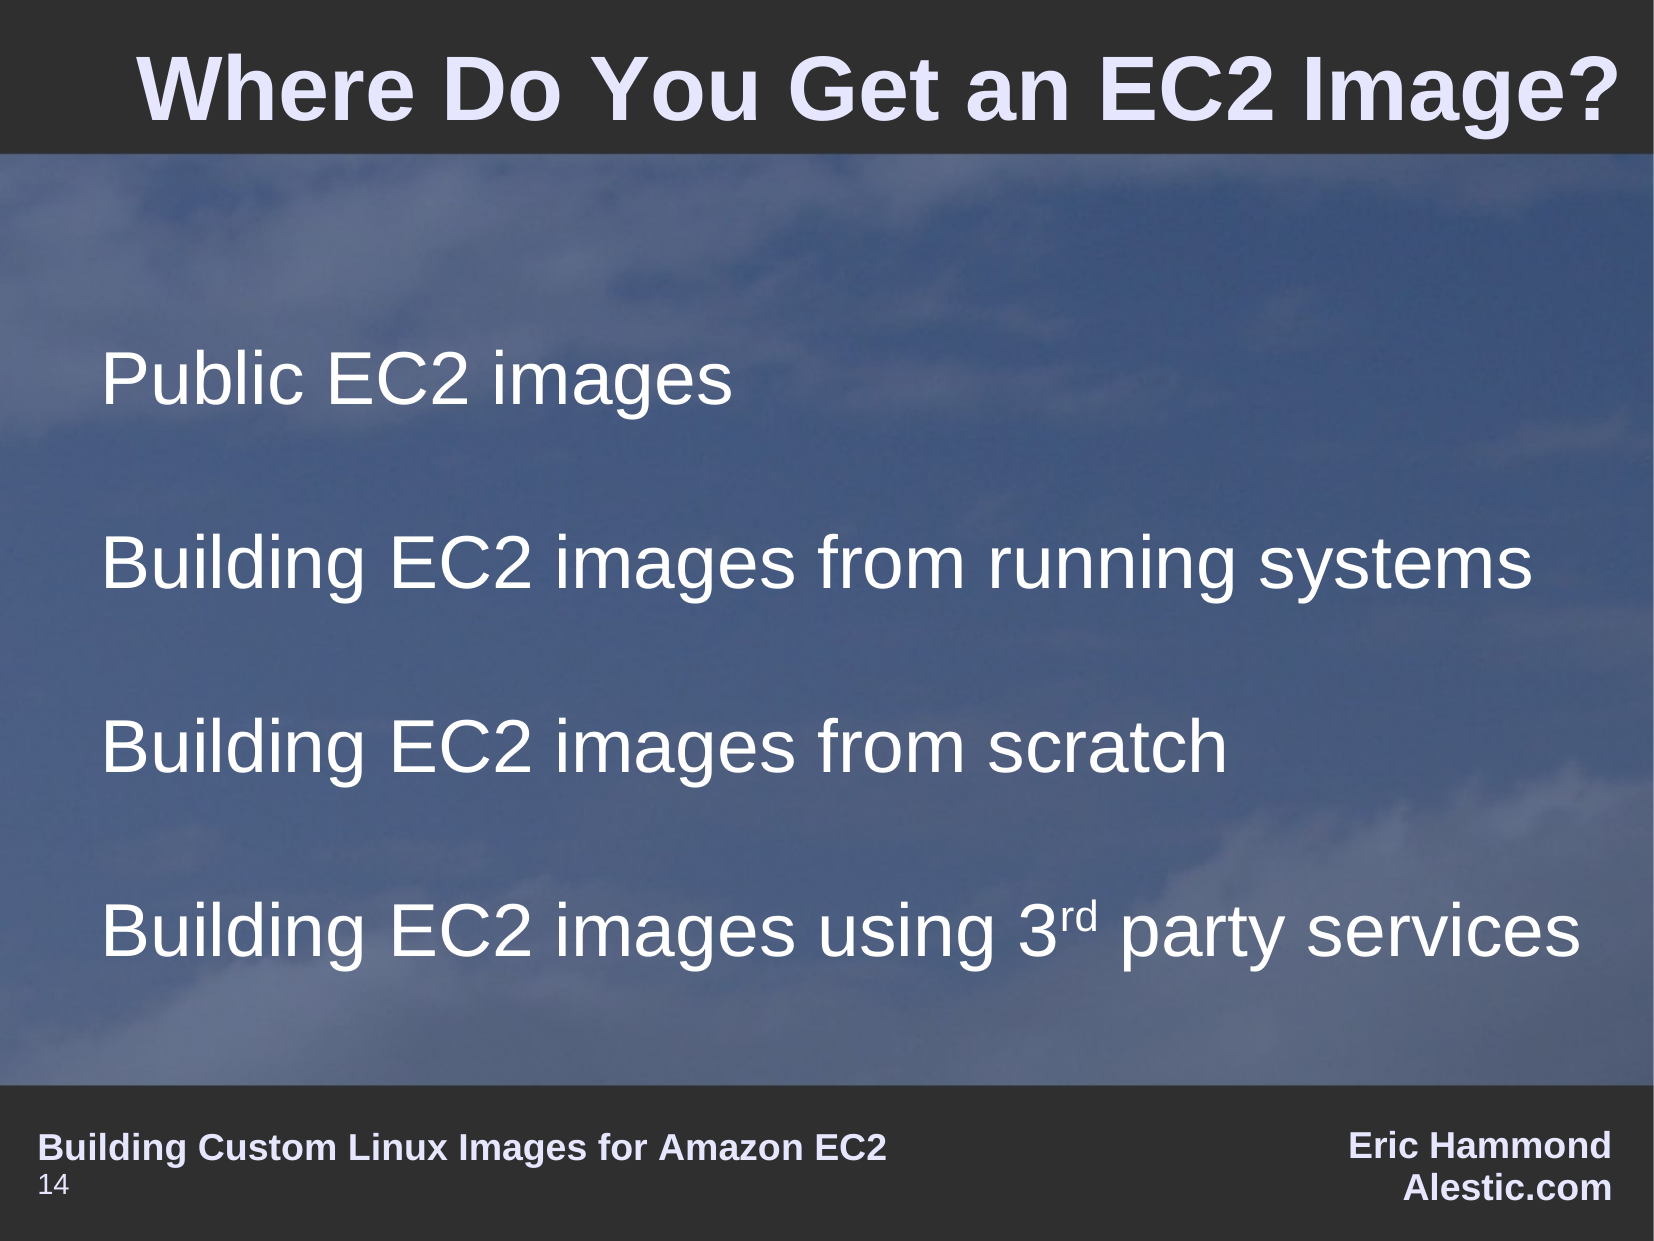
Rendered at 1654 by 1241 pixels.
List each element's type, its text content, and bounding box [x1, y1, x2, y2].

title Where Do You Get an EC2 Image? [29, 29, 1625, 148]
list Public EC2 images Building EC2 images from running systems Building EC2 images from scratch Building EC2 images using 3rd party services [29, 177, 1625, 1049]
title Eric Hammond Alestic.com [1299, 1092, 1613, 1241]
picture [0, 0, 1654, 1241]
